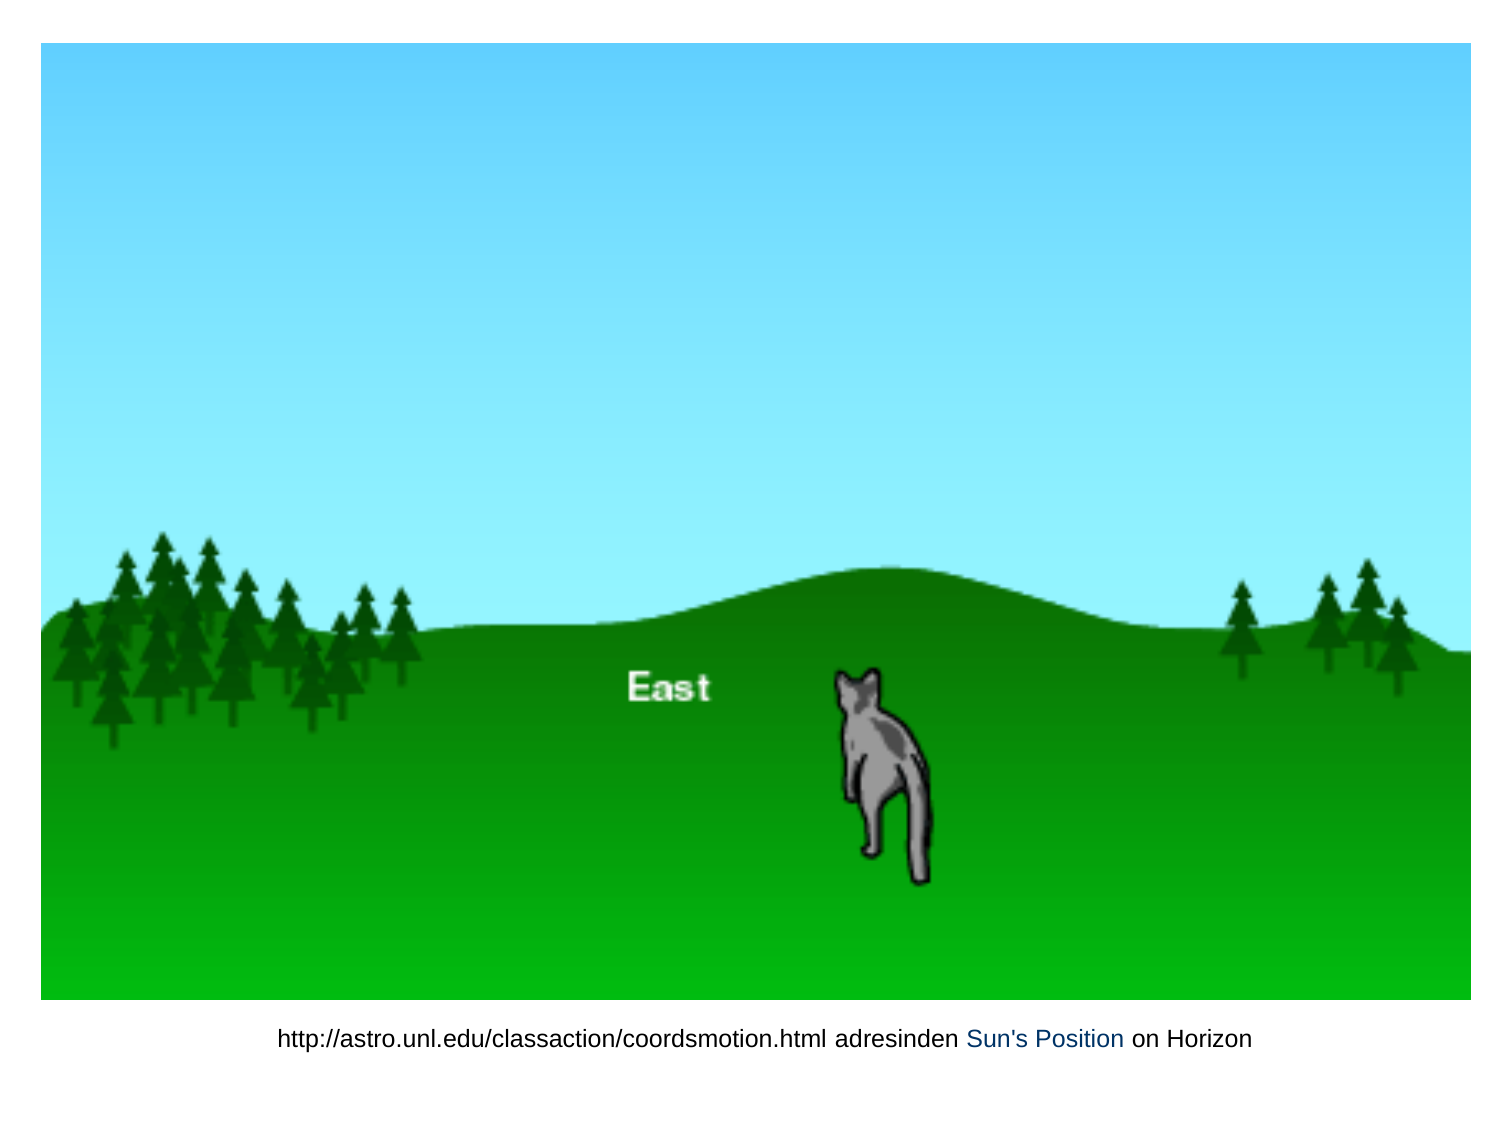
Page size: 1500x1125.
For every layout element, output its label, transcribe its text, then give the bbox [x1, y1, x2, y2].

text_box http://astro.unl.edu/classaction/coordsmotion.html adresinden Sun's Position on Horizon [30, 1015, 1493, 1065]
picture [41, 43, 1471, 1000]
